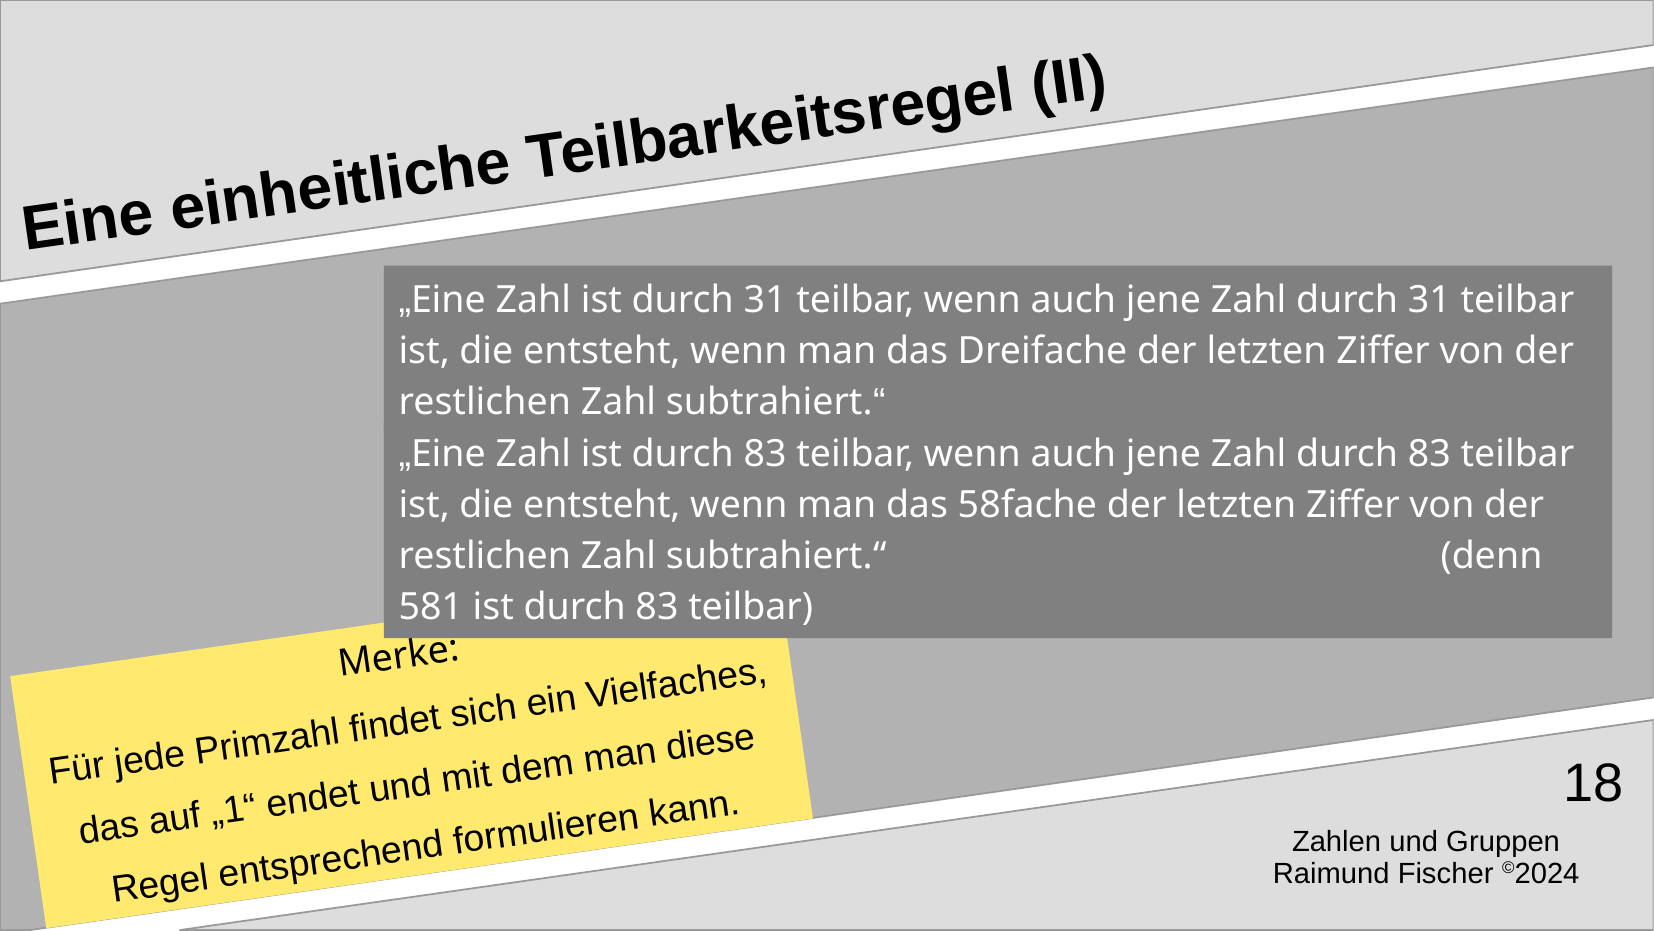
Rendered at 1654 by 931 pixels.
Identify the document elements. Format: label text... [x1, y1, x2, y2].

text_box Merke: Für jede Primzahl findet sich ein Vielfaches, das auf „1“ endet und mit dem man diese Regel entsprechend formulieren kann. [10, 622, 812, 916]
title Eine einheitliche Teilbarkeitsregel (II) [11, 0, 1496, 307]
text_box „Eine Zahl ist durch 31 teilbar, wenn auch jene Zahl durch 31 teilbar ist, die entsteht, wenn man das Dreifache der letzten Ziffer von der restlichen Zahl subtrahiert.“ [383, 265, 1613, 410]
text_box „Eine Zahl ist durch 83 teilbar, wenn auch jene Zahl durch 83 teilbar ist, die entsteht, wenn man das 58fache der letzten Ziffer von der restlichen Zahl subtrahiert.“ (denn 581 ist durch 83 teilbar) [383, 419, 1613, 563]
